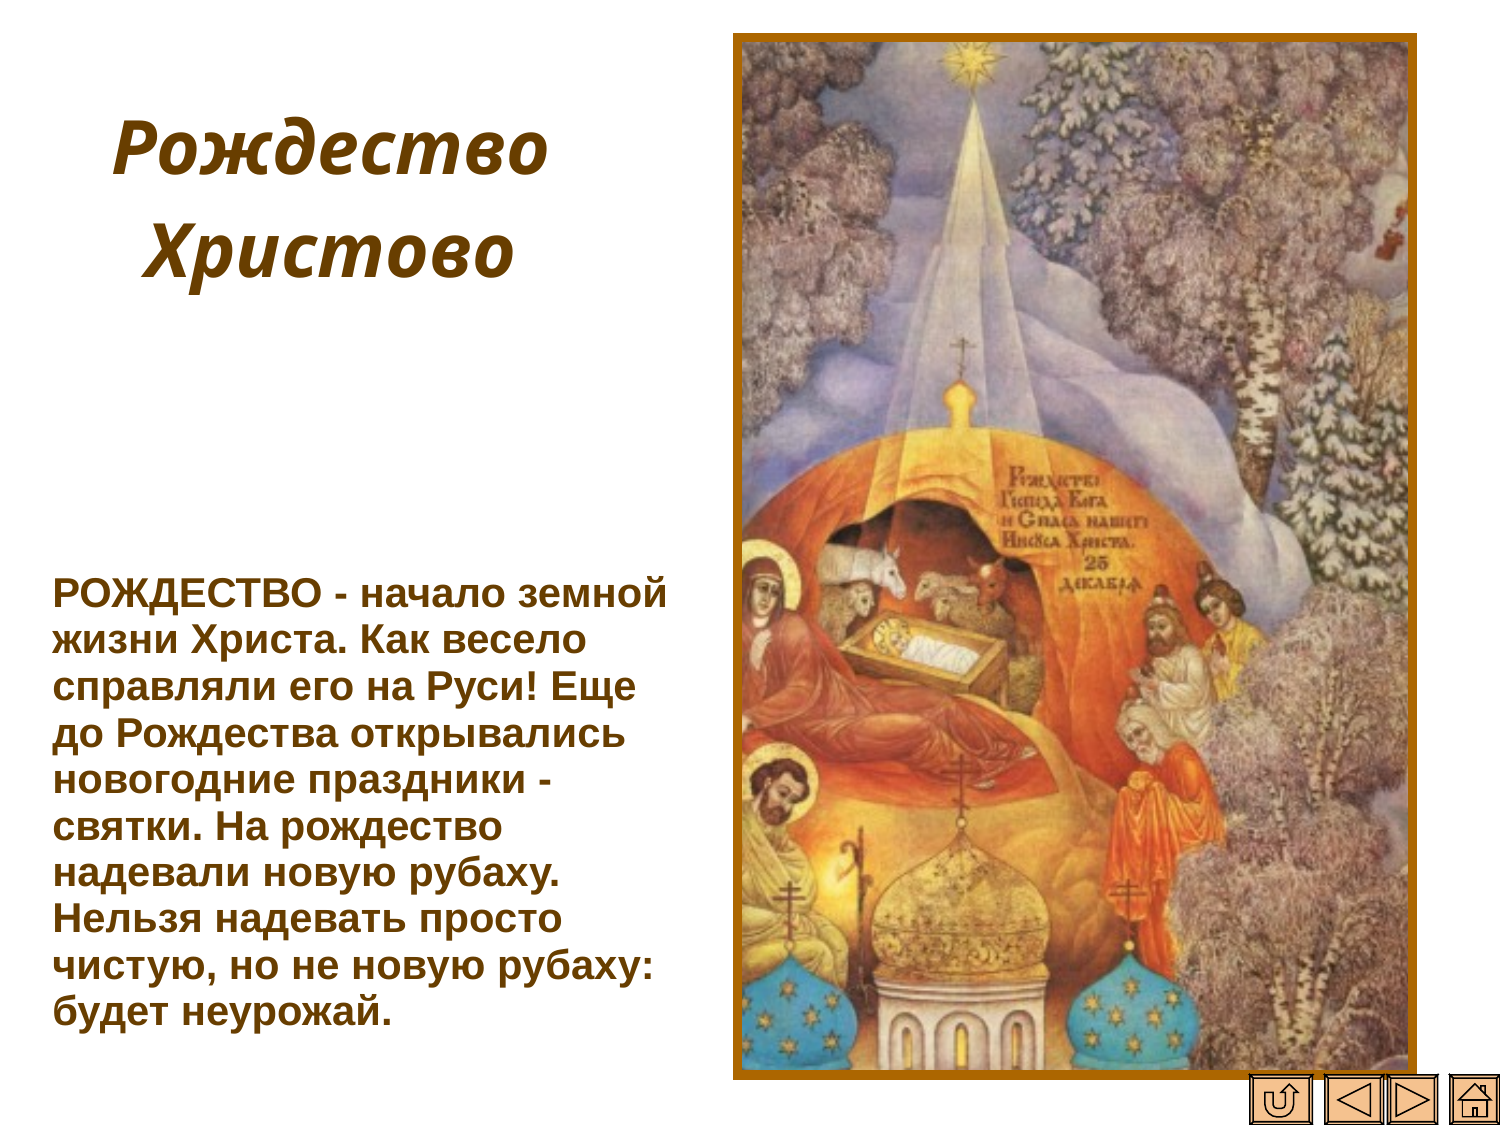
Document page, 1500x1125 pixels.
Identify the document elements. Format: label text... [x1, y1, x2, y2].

text_box РОЖДЕСТВО - начало земной жизни Христа. Как весело справляли его на Руси! Еще до Рождества открывались новогодние праздники - святки. На рождество надевали новую рубаху. Нельзя надевать просто чистую, но не новую рубаху: будет неурожай. [37, 562, 688, 1043]
text_box [1324, 1074, 1384, 1125]
text_box Рождество Христово [0, 87, 663, 550]
text_box [1449, 1074, 1500, 1125]
text_box [1387, 1074, 1438, 1125]
picture [742, 42, 1408, 1070]
text_box [1249, 1074, 1313, 1125]
